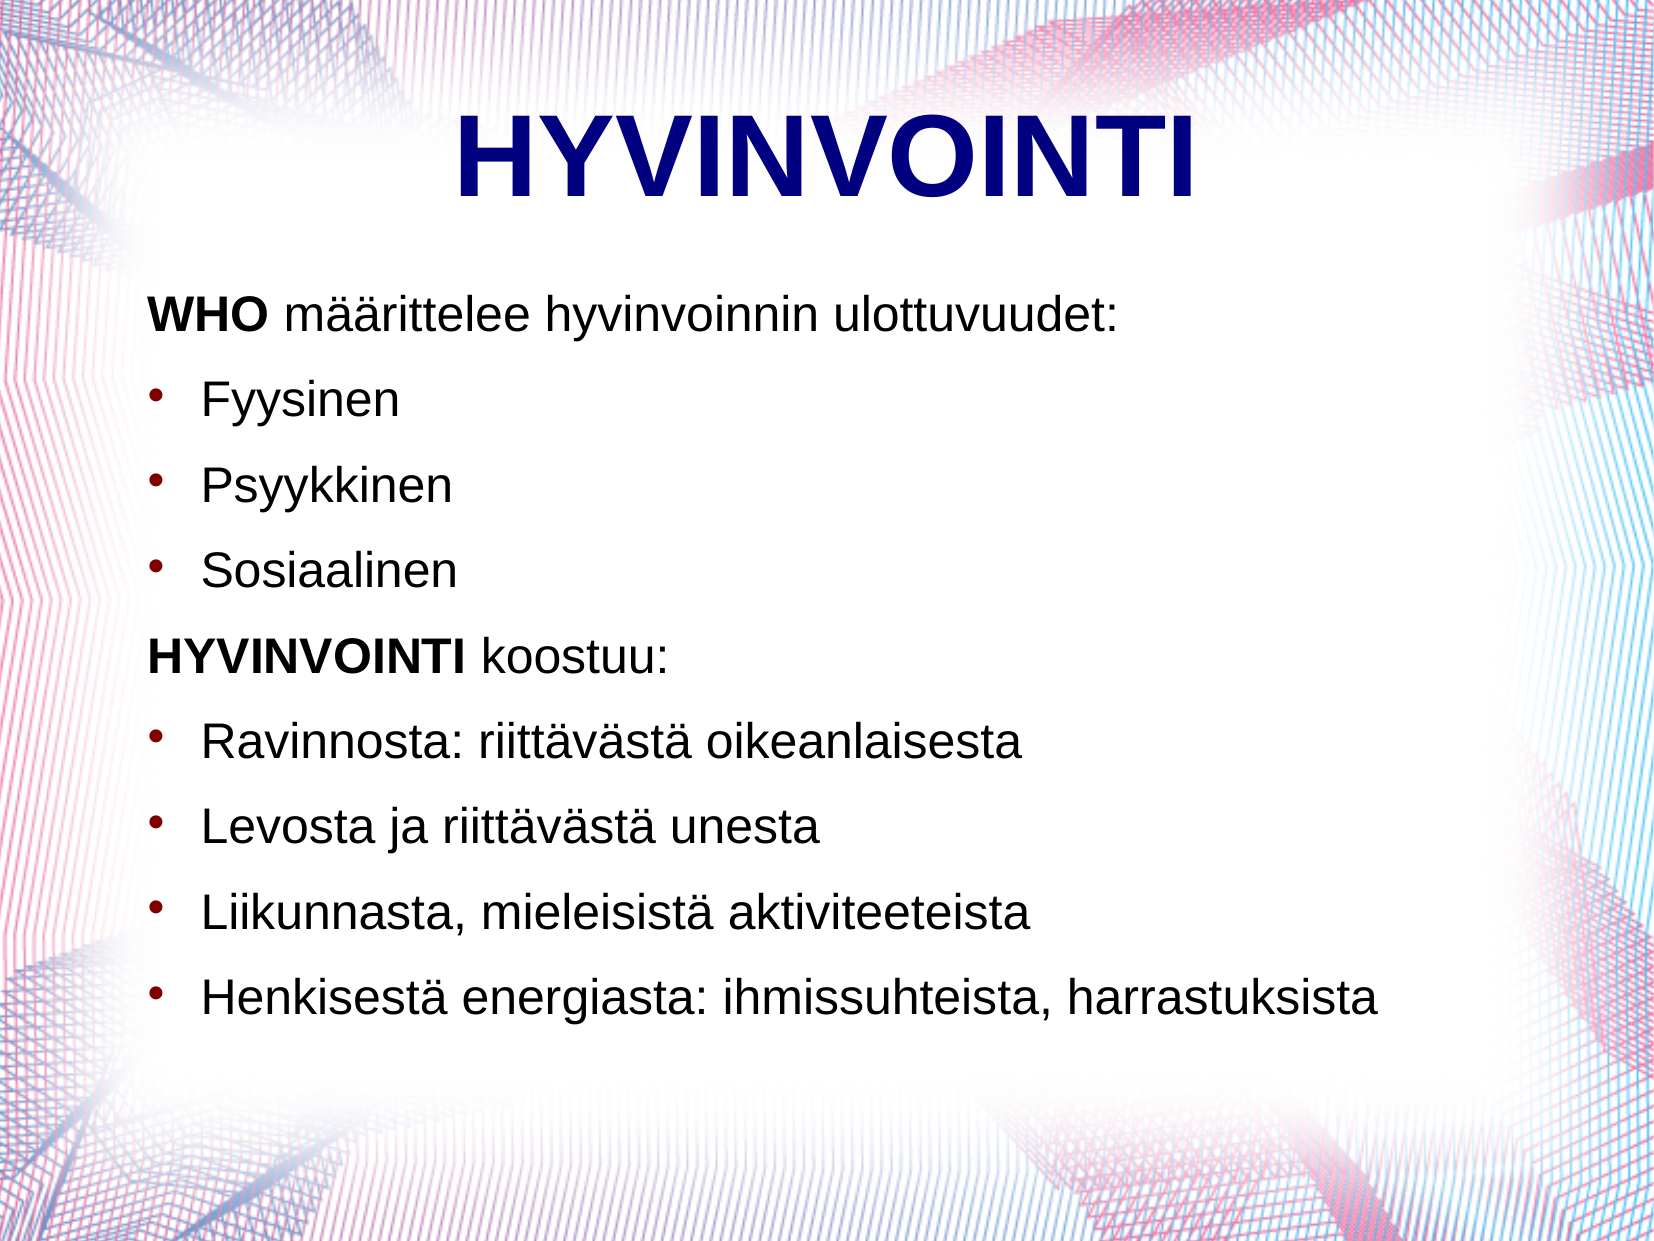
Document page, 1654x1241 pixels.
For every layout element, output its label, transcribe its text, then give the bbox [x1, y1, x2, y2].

title HYVINVOINTI [82, 49, 1571, 257]
list WHO määrittelee hyvinvoinnin ulottuvuudet: Fyysinen Psyykkinen Sosiaalinen HYVINVOINTI koostuu: Ravinnosta: riittävästä oikeanlaisesta Levosta ja riittävästä unesta Liikunnasta, mieleisistä aktiviteeteista Henkisestä energiasta: ihmissuhteista, harrastuksista [129, 283, 1571, 1109]
picture [0, 0, 1654, 1241]
